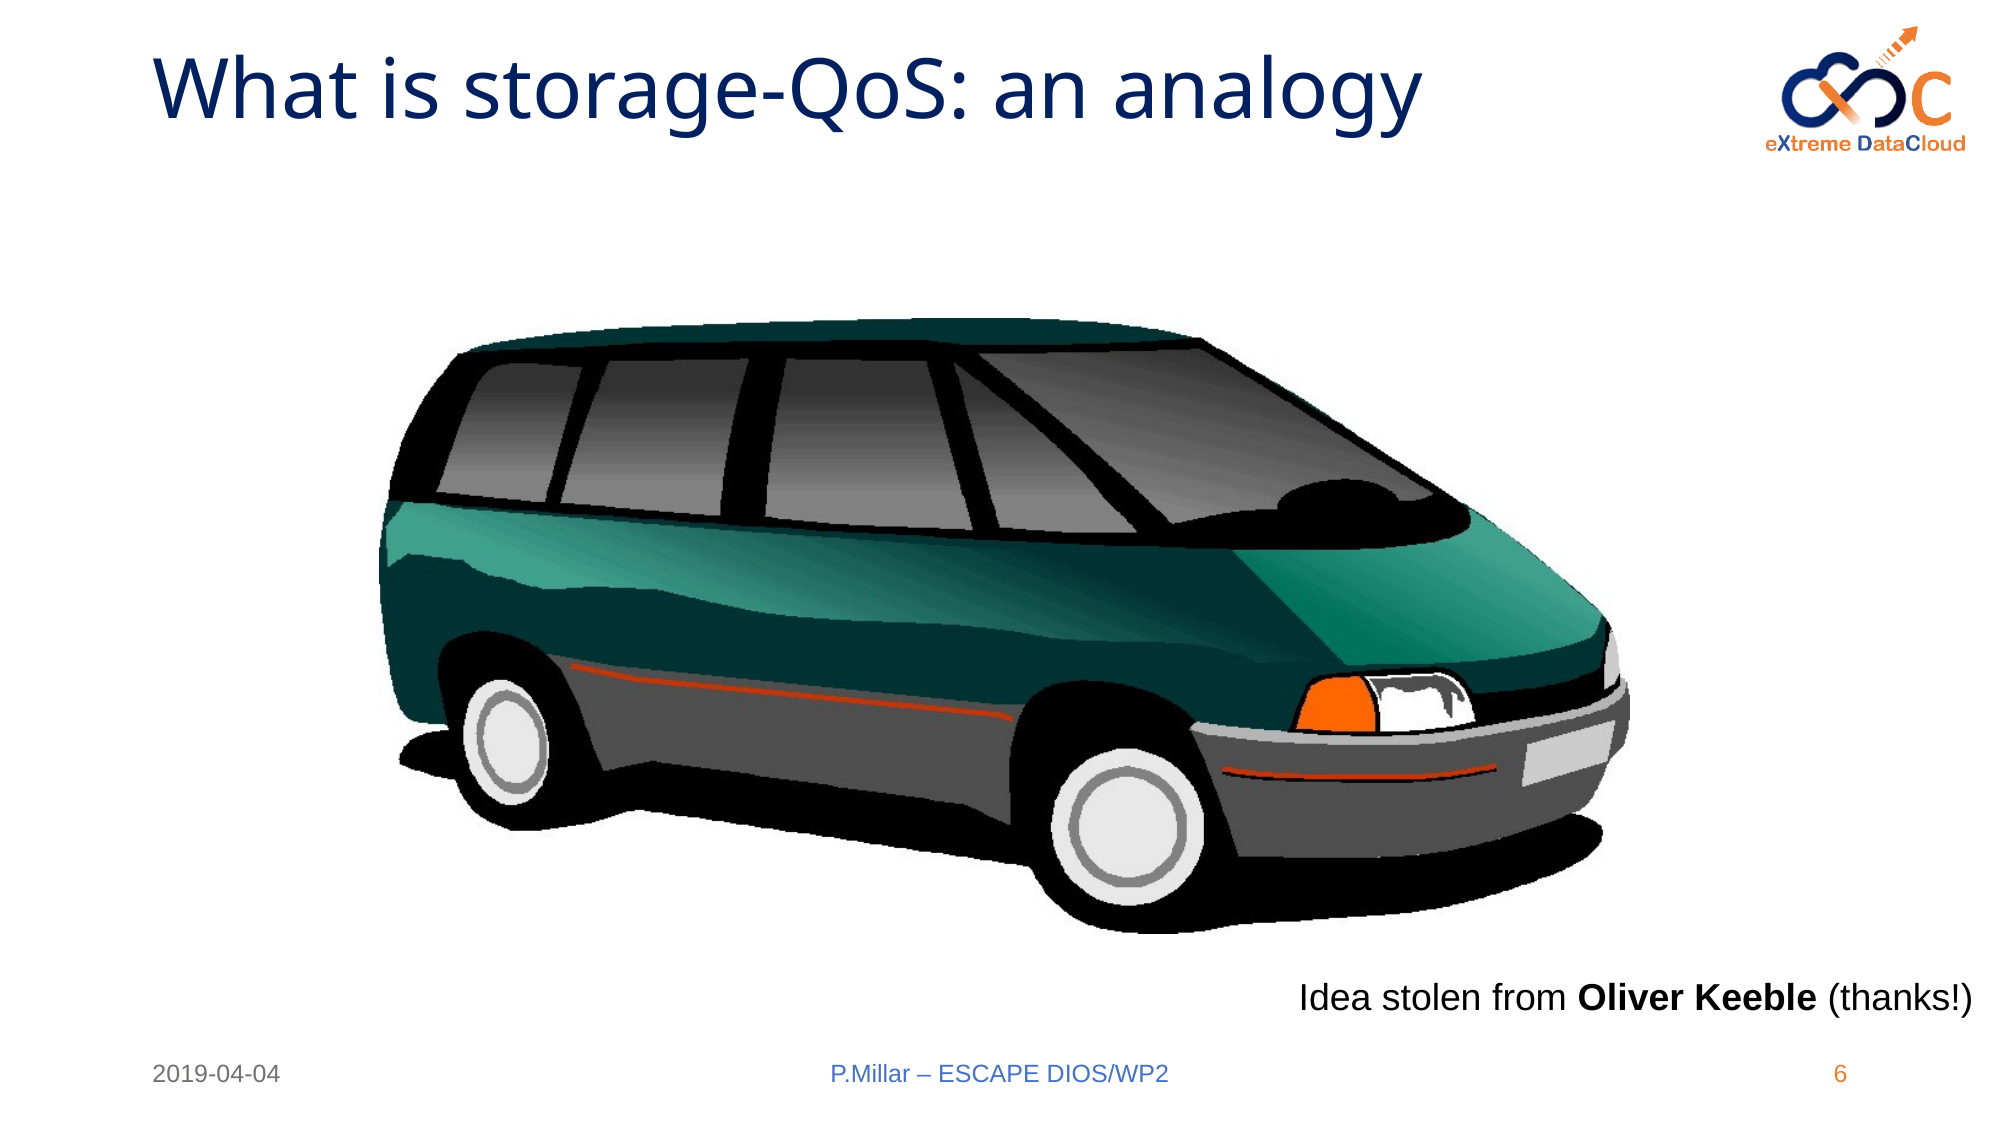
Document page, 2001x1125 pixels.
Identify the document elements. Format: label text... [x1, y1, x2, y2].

slide_number 2019-04-04 [137, 1042, 588, 1103]
text_box Idea stolen from Oliver Keeble (thanks!) [1204, 968, 1989, 1026]
footer P.Millar – ESCAPE DIOS/WP2 [662, 1042, 1338, 1103]
slide_number <number> [1412, 1042, 1863, 1103]
title What is storage-QoS: an analogy [137, 18, 1777, 152]
picture [379, 318, 1630, 934]
picture [1740, 18, 1985, 170]
